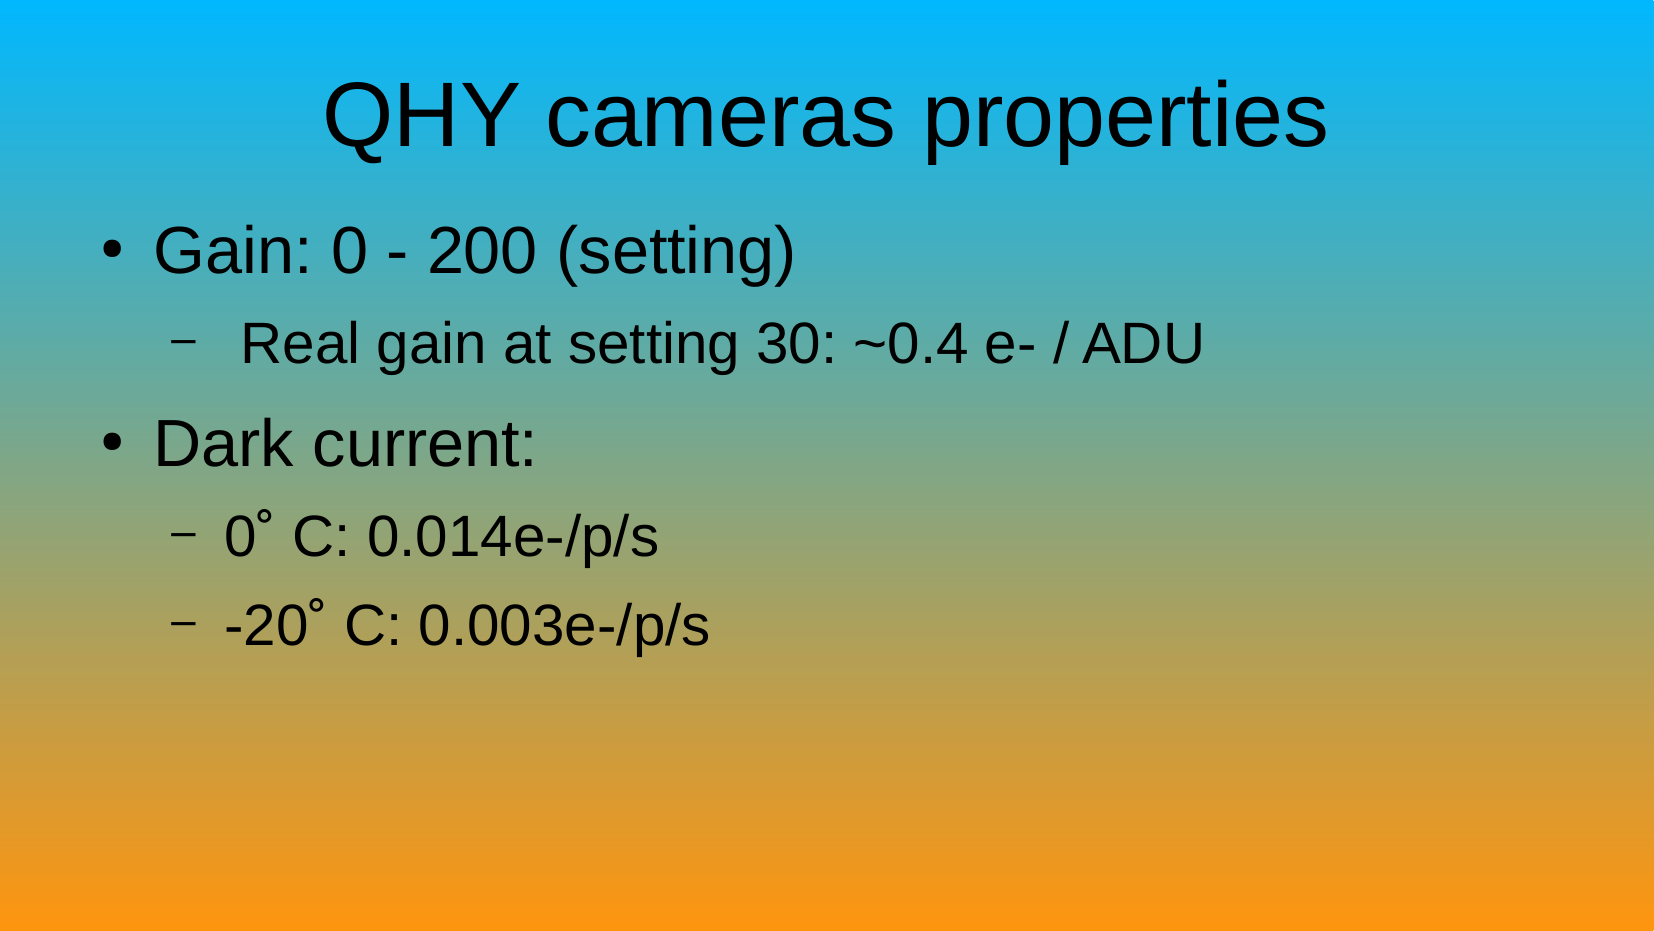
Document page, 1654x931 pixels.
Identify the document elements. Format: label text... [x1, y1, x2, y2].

title QHY cameras properties [82, 37, 1571, 193]
list Gain: 0 - 200 (setting) Real gain at setting 30: ~0.4 e- / ADU Dark current: 0˚ C: 0.014e-/p/s -20˚ C: 0.003e-/p/s [82, 212, 1571, 753]
